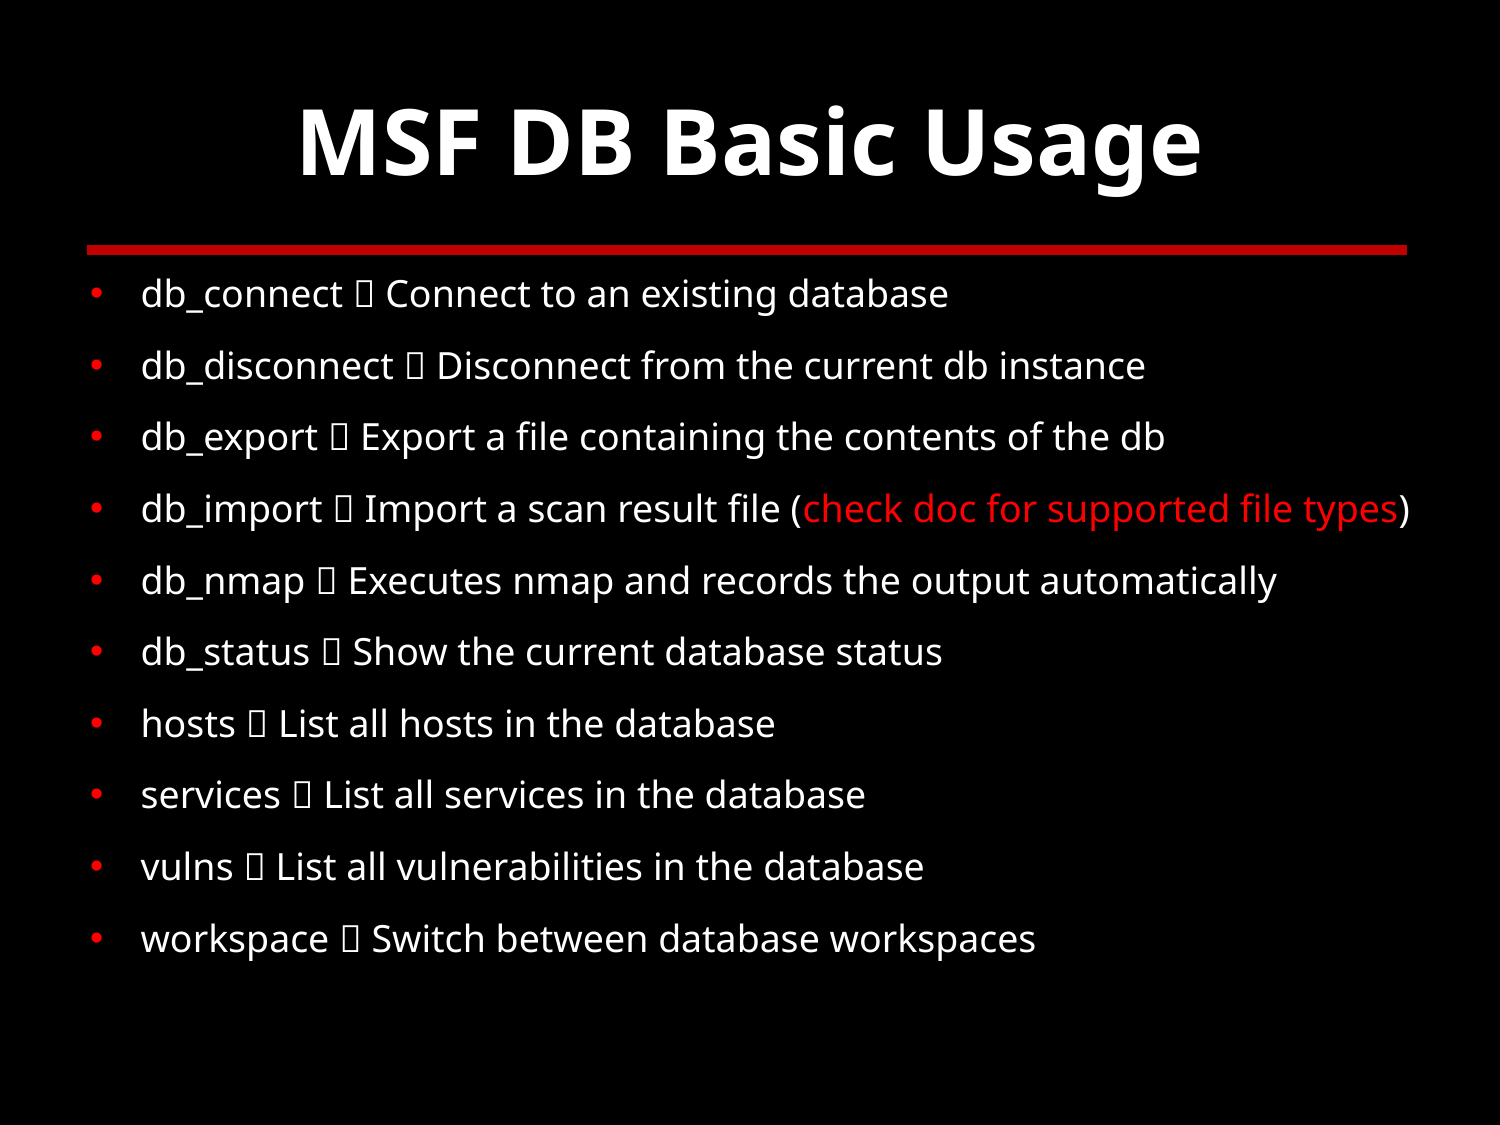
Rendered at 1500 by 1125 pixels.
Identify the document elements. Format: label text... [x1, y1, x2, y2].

title MSF DB Basic Usage [75, 45, 1425, 233]
list db_connect  Connect to an existing database db_disconnect  Disconnect from the current db instance db_export  Export a file containing the contents of the db db_import  Import a scan result file (check doc for supported file types) db_nmap  Executes nmap and records the output automatically db_status  Show the current database status hosts  List all hosts in the database services  List all services in the database vulns  List all vulnerabilities in the database workspace  Switch between database workspaces [75, 262, 1425, 1005]
